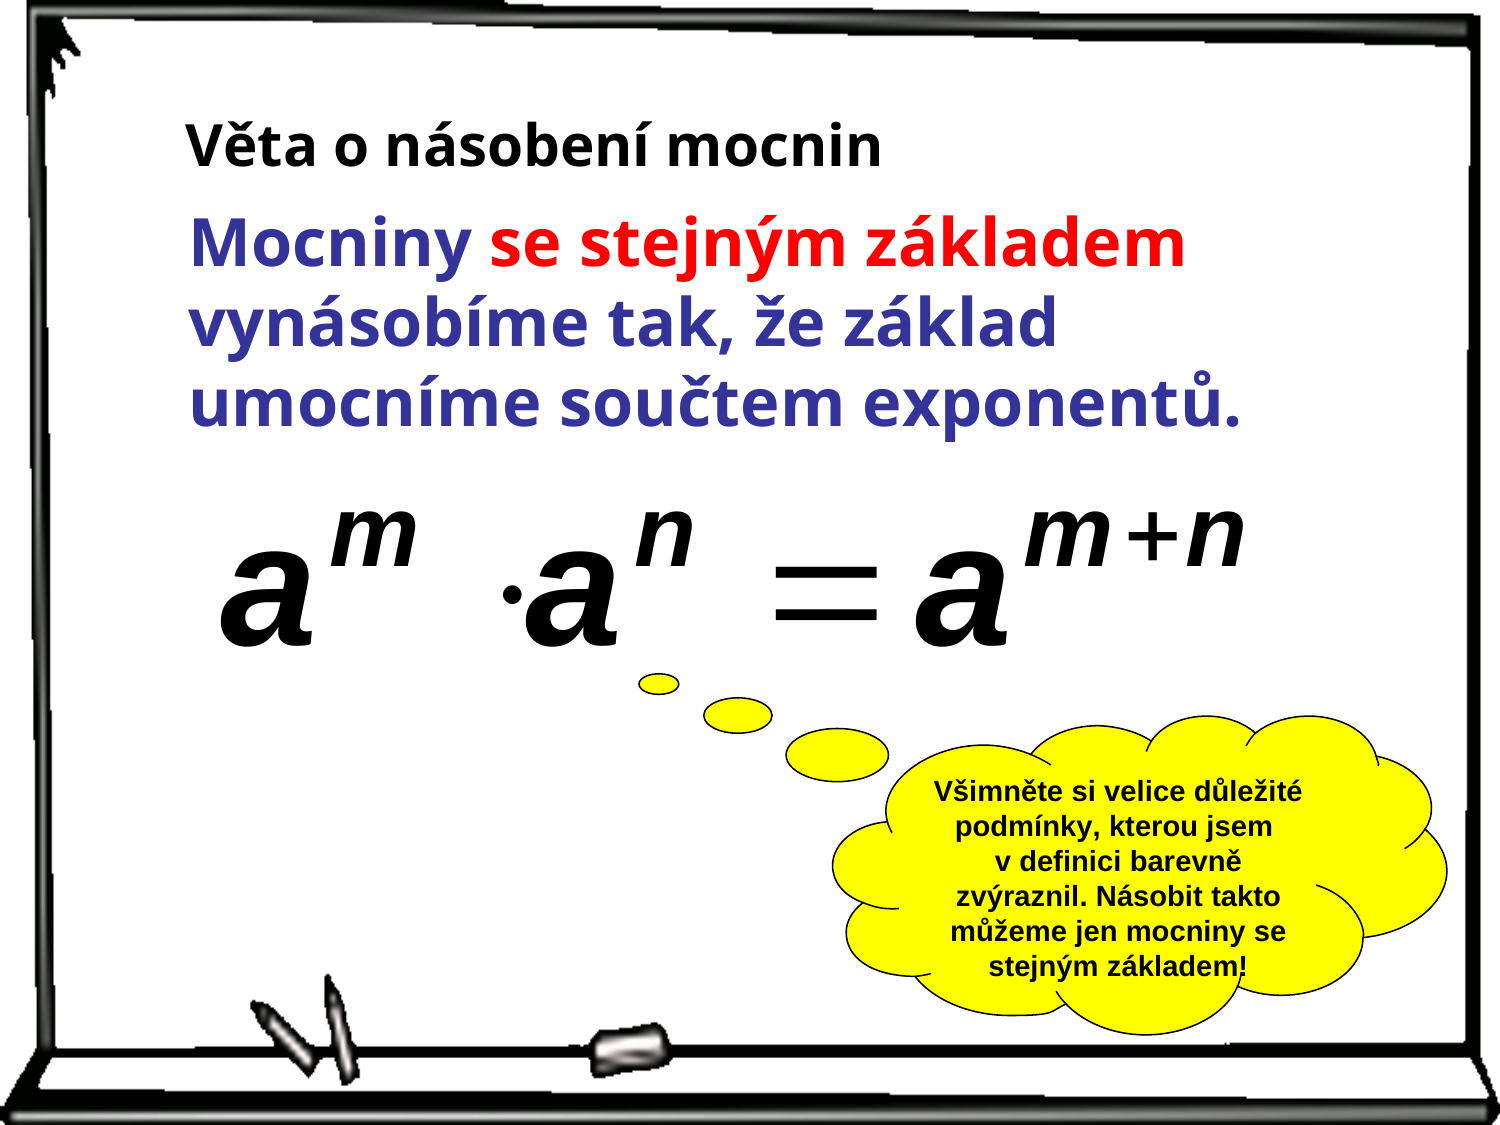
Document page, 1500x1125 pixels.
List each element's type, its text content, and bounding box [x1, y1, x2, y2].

picture [0, 0, 1500, 1125]
text_box Věta o násobení mocnin [171, 89, 1211, 197]
text_box Všimněte si velice důležité podmínky, kterou jsem v definici barevně zvýraznil. Násobit takto můžeme jen mocniny se stejným základem! [832, 716, 1447, 1035]
text_box Mocniny se stejným základem vynásobíme tak, že základ umocníme součtem exponentů. [173, 266, 1403, 374]
text_box Všimněte si velice důležité podmínky, kterou jsem v definici barevně zvýraznil. Násobit takto můžeme jen mocniny se stejným základem! [786, 728, 889, 782]
text_box [197, 456, 880, 689]
chart [891, 456, 1284, 689]
